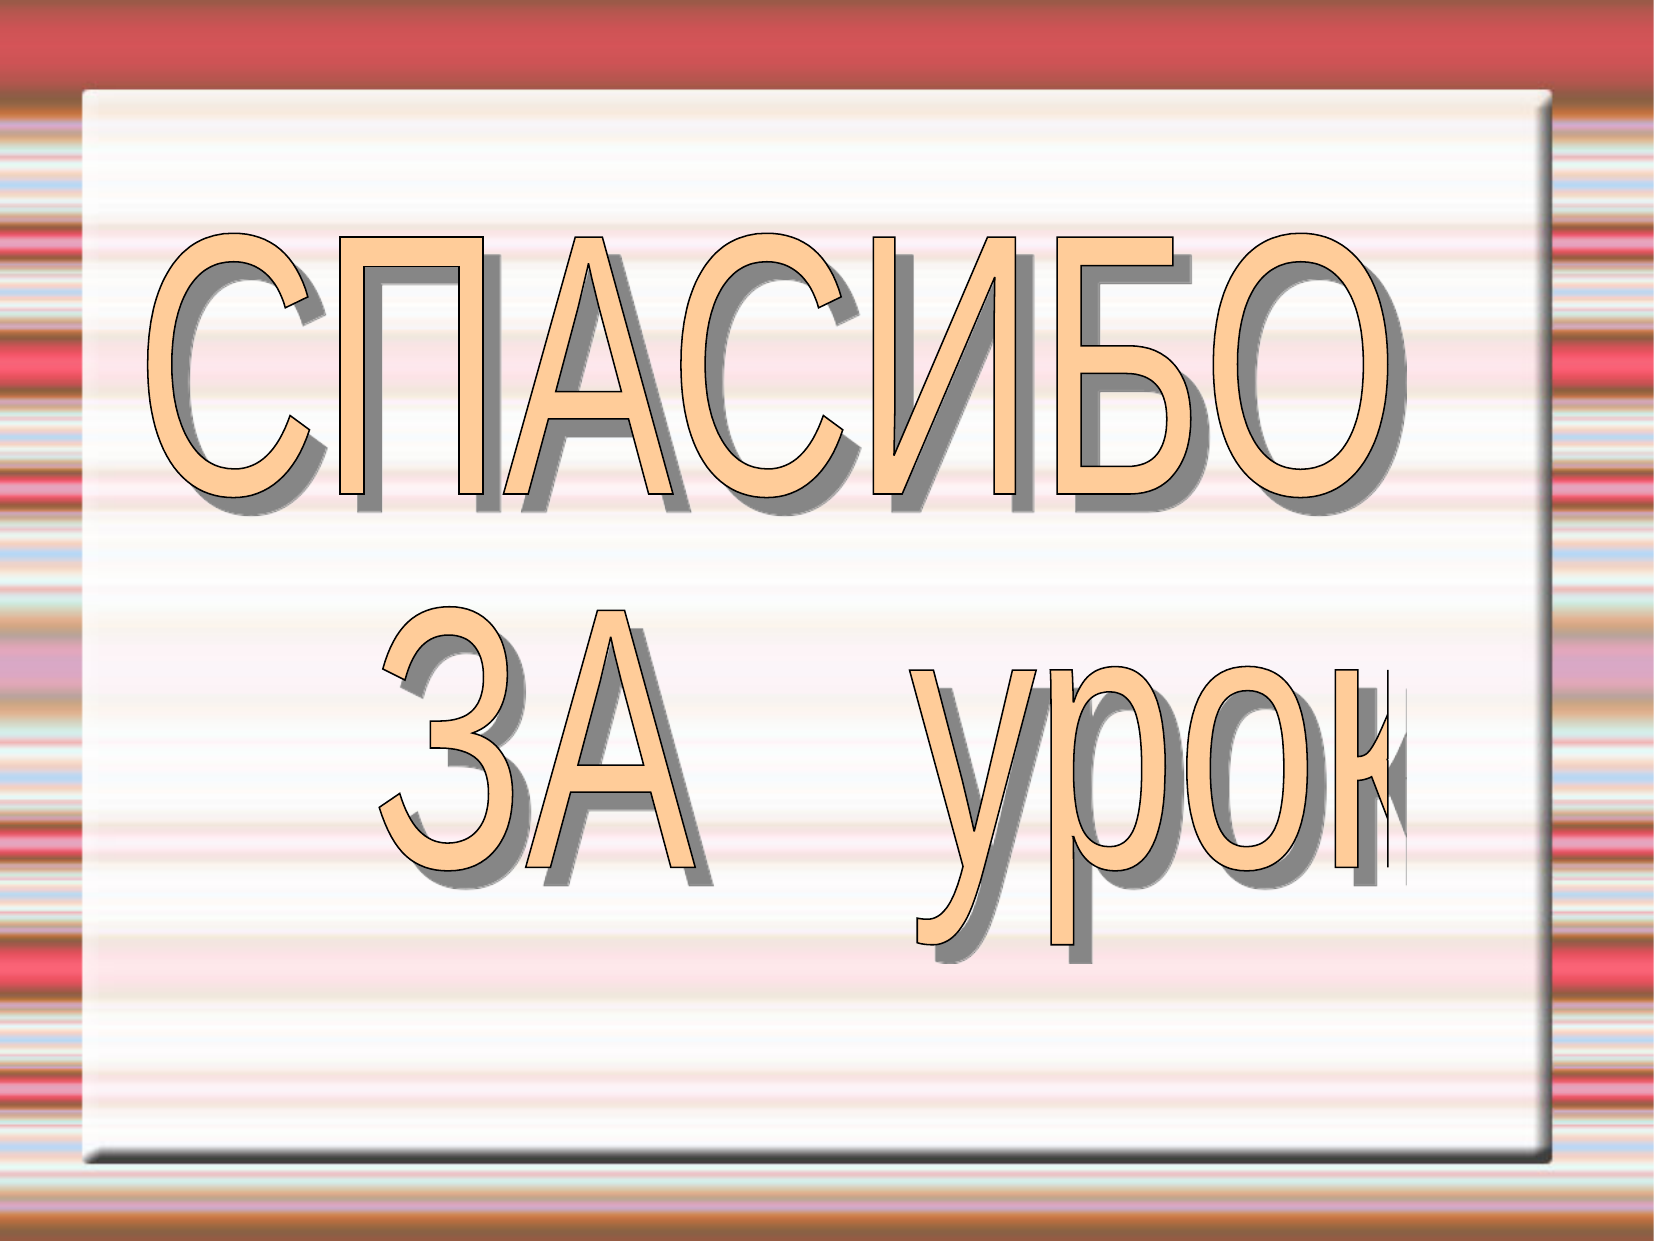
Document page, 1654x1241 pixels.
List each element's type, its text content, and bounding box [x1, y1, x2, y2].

text_box СПАСИБО ЗА урок [525, 610, 696, 868]
text_box СПАСИБО ЗА урок [873, 237, 1016, 494]
text_box СПАСИБО ЗА урок [503, 237, 673, 494]
text_box СПАСИБО ЗА урок [680, 233, 843, 498]
text_box СПАСИБО ЗА урок [339, 237, 483, 494]
text_box СПАСИБО ЗА урок [1213, 233, 1388, 498]
text_box СПАСИБО ЗА урок [1057, 237, 1191, 494]
text_box СПАСИБО ЗА урок [1050, 666, 1166, 945]
text_box СПАСИБО ЗА урок [147, 233, 310, 498]
text_box СПАСИБО ЗА урок [1186, 666, 1308, 871]
text_box СПАСИБО ЗА урок [909, 670, 1037, 945]
text_box СПАСИБО ЗА урок [1335, 669, 1388, 868]
text_box СПАСИБО ЗА урок [379, 606, 513, 871]
